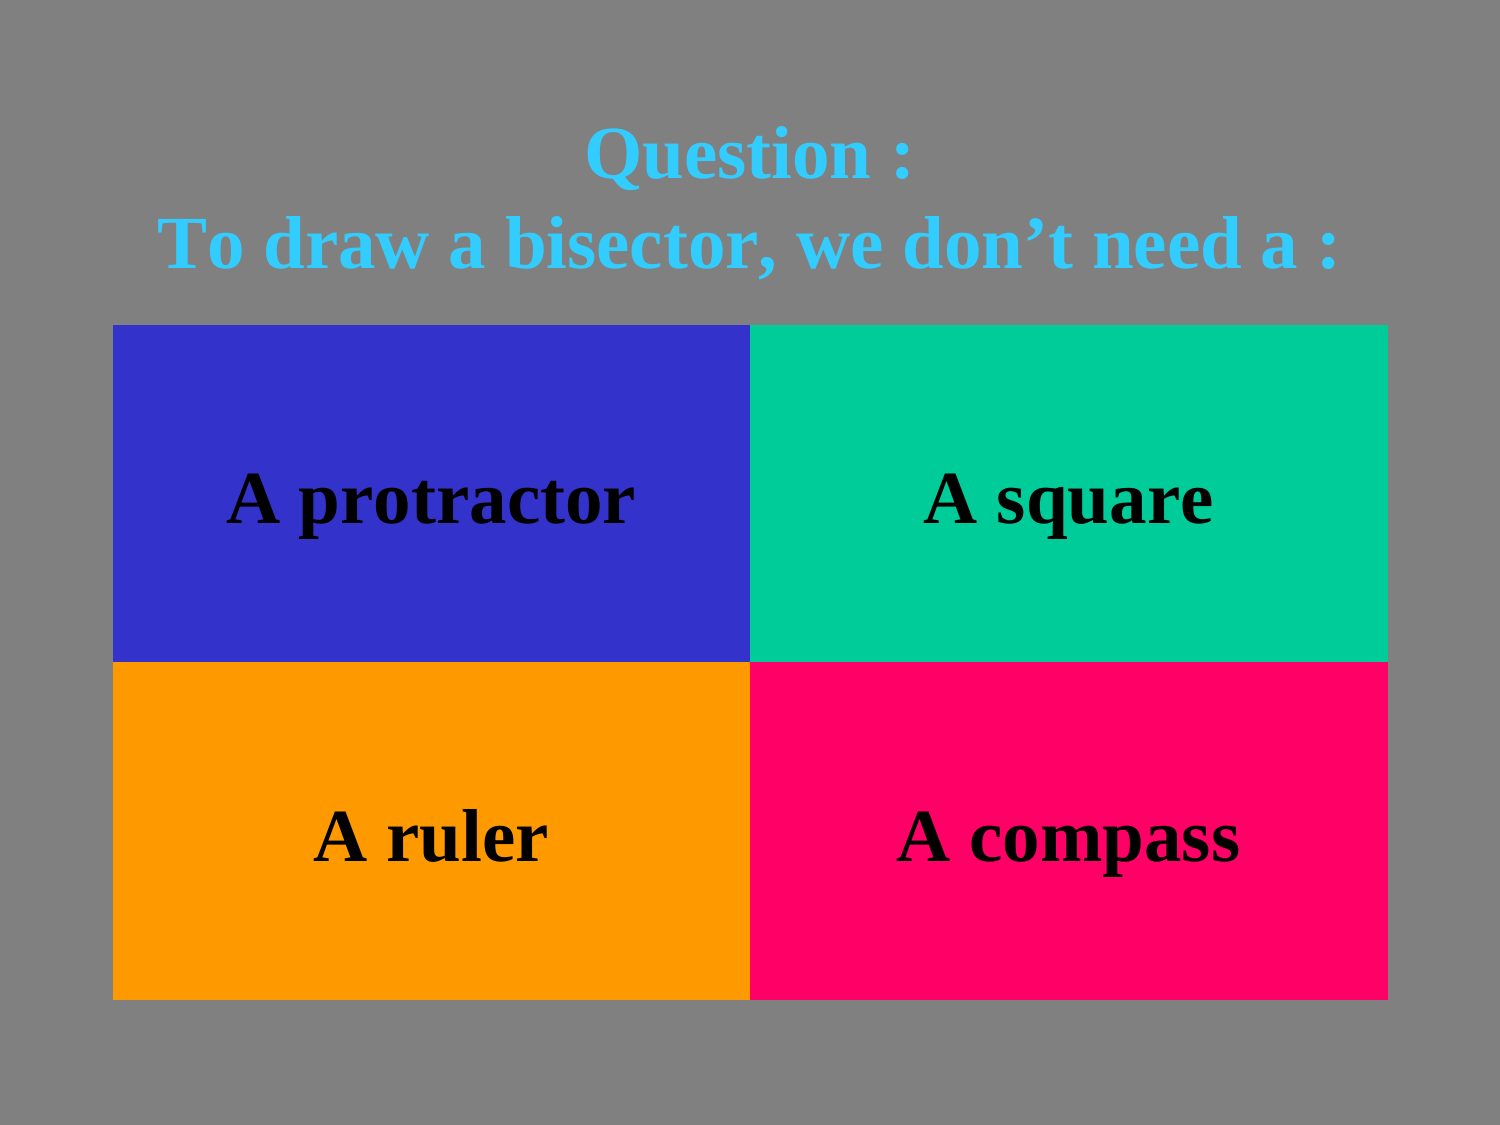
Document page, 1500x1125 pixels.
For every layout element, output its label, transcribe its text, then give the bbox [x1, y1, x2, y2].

table_header A protractor [113, 325, 750, 662]
table_header A square [750, 325, 1388, 662]
title Question : To draw a bisector, we don’t need a : [112, 96, 1388, 292]
table_cell A compass [750, 662, 1388, 1000]
table_cell A ruler [113, 662, 750, 1000]
